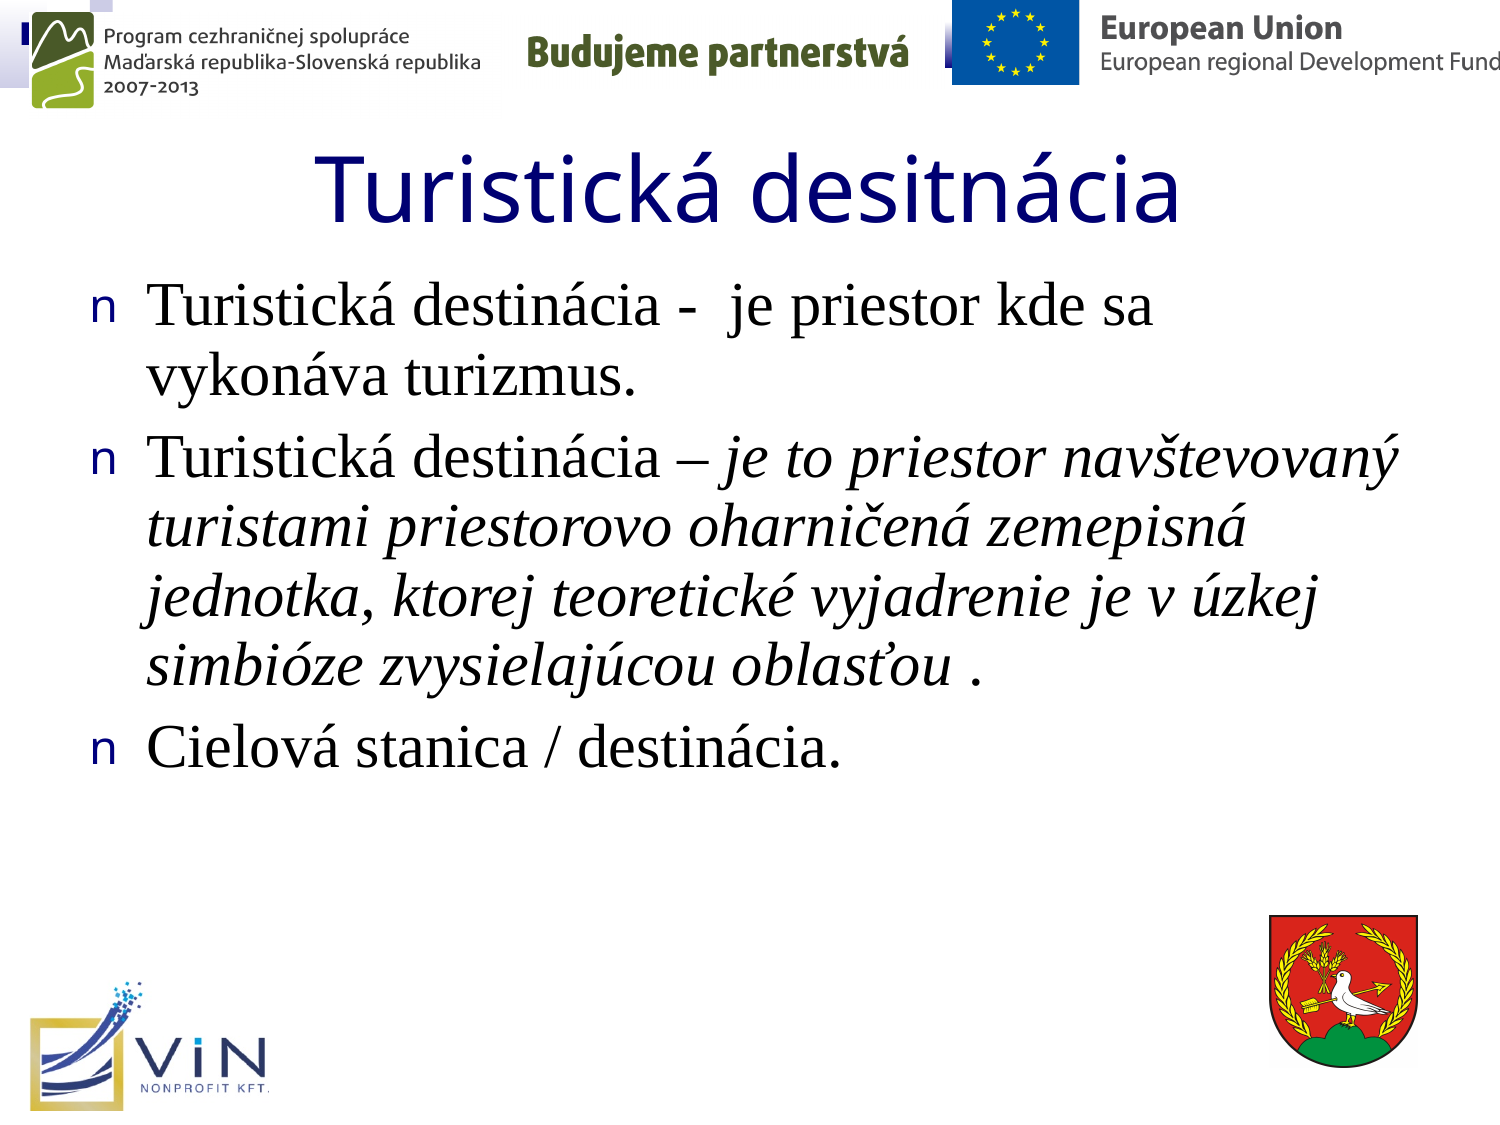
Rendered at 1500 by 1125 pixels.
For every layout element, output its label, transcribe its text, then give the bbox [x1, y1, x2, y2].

title Turistická desitnácia [75, 75, 1425, 262]
picture [952, 0, 1500, 87]
picture [7, 980, 269, 1111]
picture [1269, 915, 1418, 1068]
list Turistická destinácia - je priestor kde sa vykonáva turizmus. Turistická destinácia – je to priestor navštevovaný turistami priestorovo oharničená zemepisná jednotka, ktorej teoretické vyjadrenie je v úzkej simbióze zvysielajúcou oblasťou . Cielová stanica / destinácia. [75, 262, 1425, 1075]
picture [29, 12, 945, 119]
